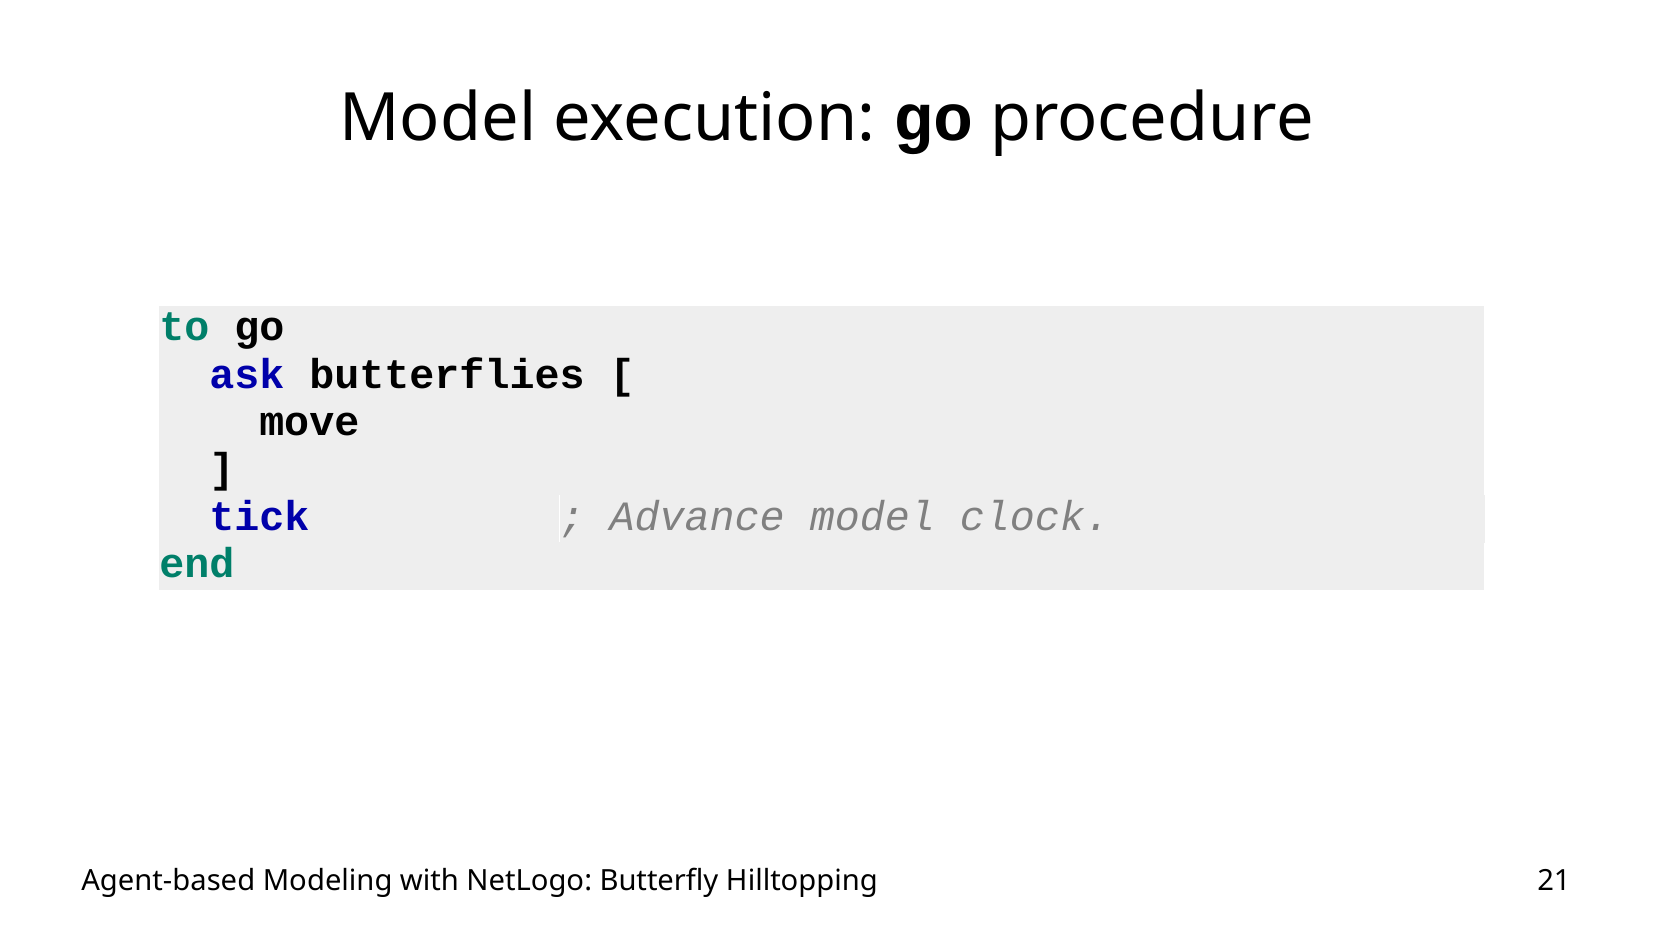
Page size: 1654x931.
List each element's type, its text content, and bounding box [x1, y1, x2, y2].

list to go ask butterflies [ move ] tick ; Advance model clock. end [159, 306, 1648, 846]
title Model execution: go procedure [82, 37, 1571, 193]
